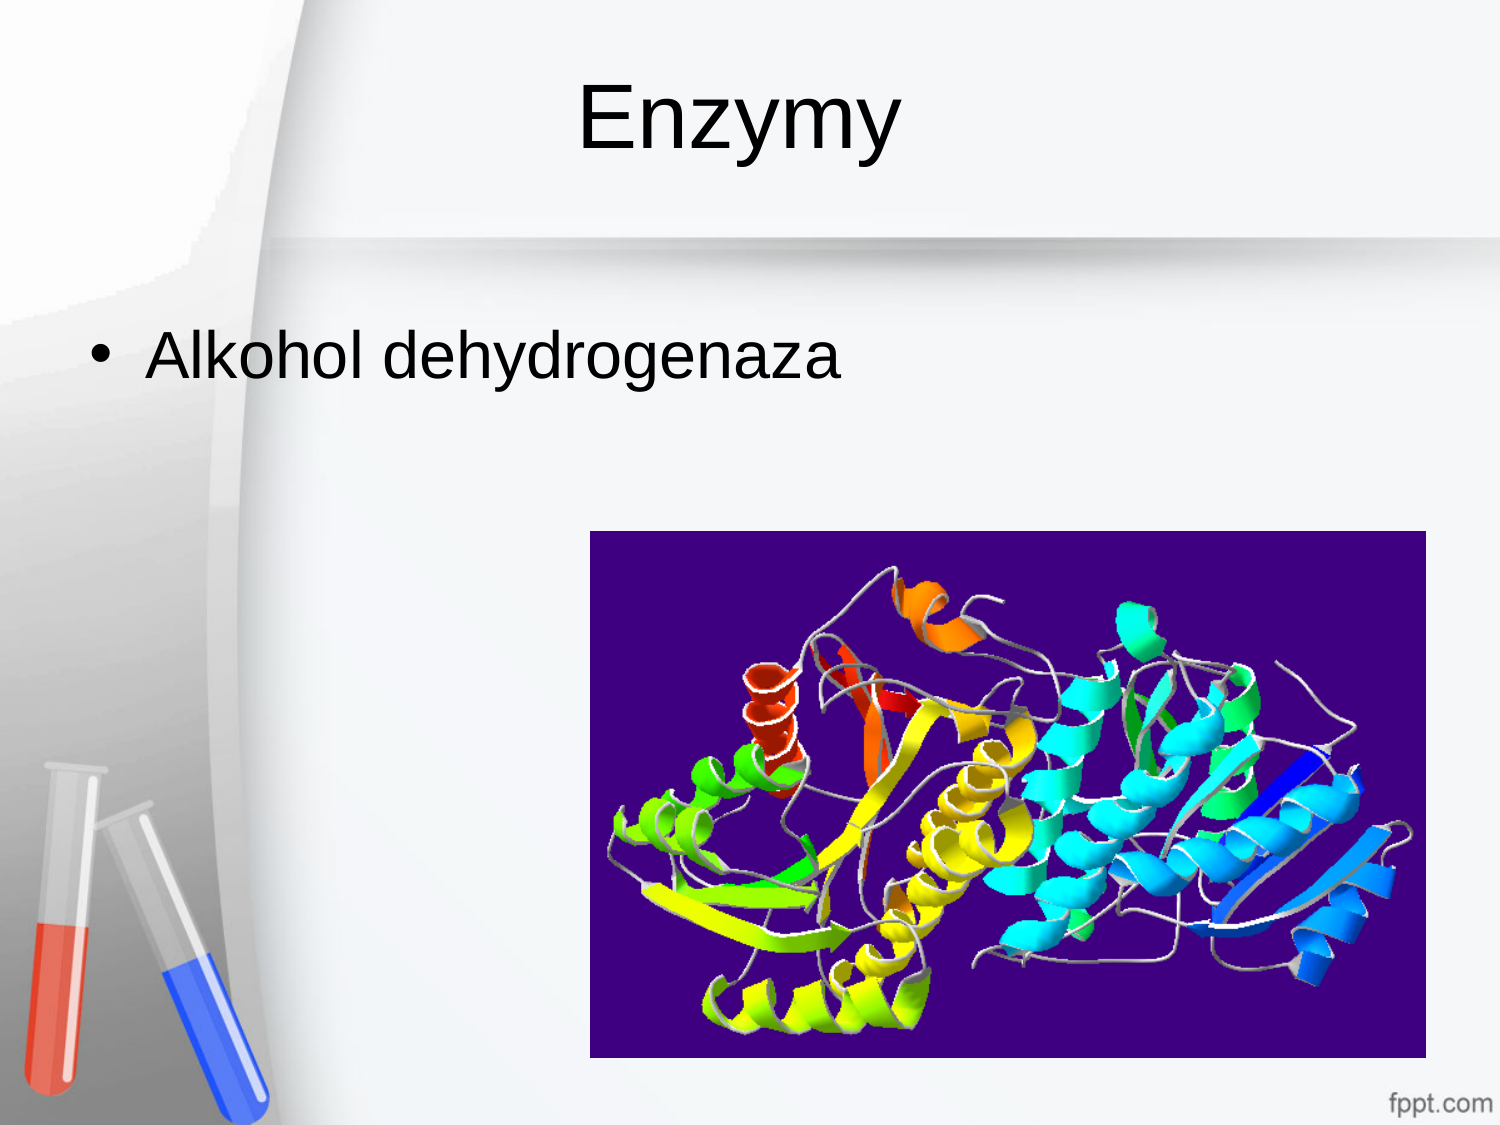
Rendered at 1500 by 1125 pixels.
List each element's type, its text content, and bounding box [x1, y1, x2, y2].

title Enzymy [64, 30, 1415, 192]
picture [0, 0, 1500, 1125]
list Alkohol dehydrogenaza [75, 304, 1426, 1047]
